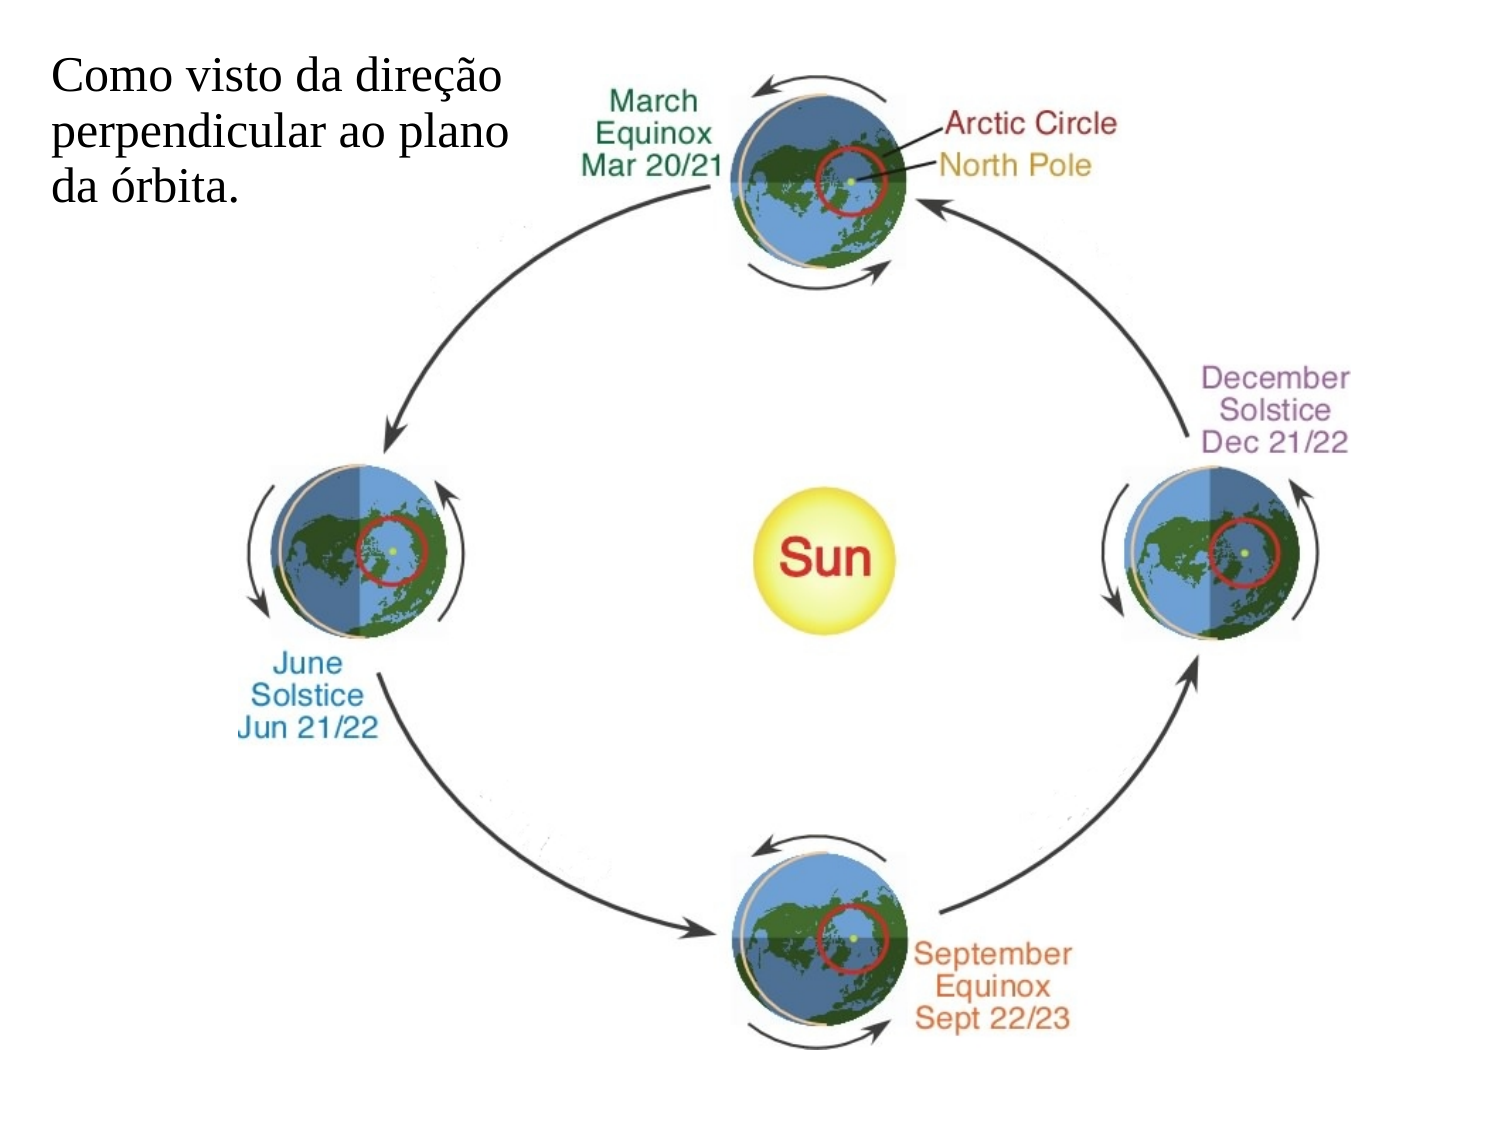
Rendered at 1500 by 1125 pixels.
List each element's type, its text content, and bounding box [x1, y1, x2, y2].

text_box Como visto da direção perpendicular ao plano da órbita. [36, 39, 526, 237]
picture [238, 74, 1351, 1051]
